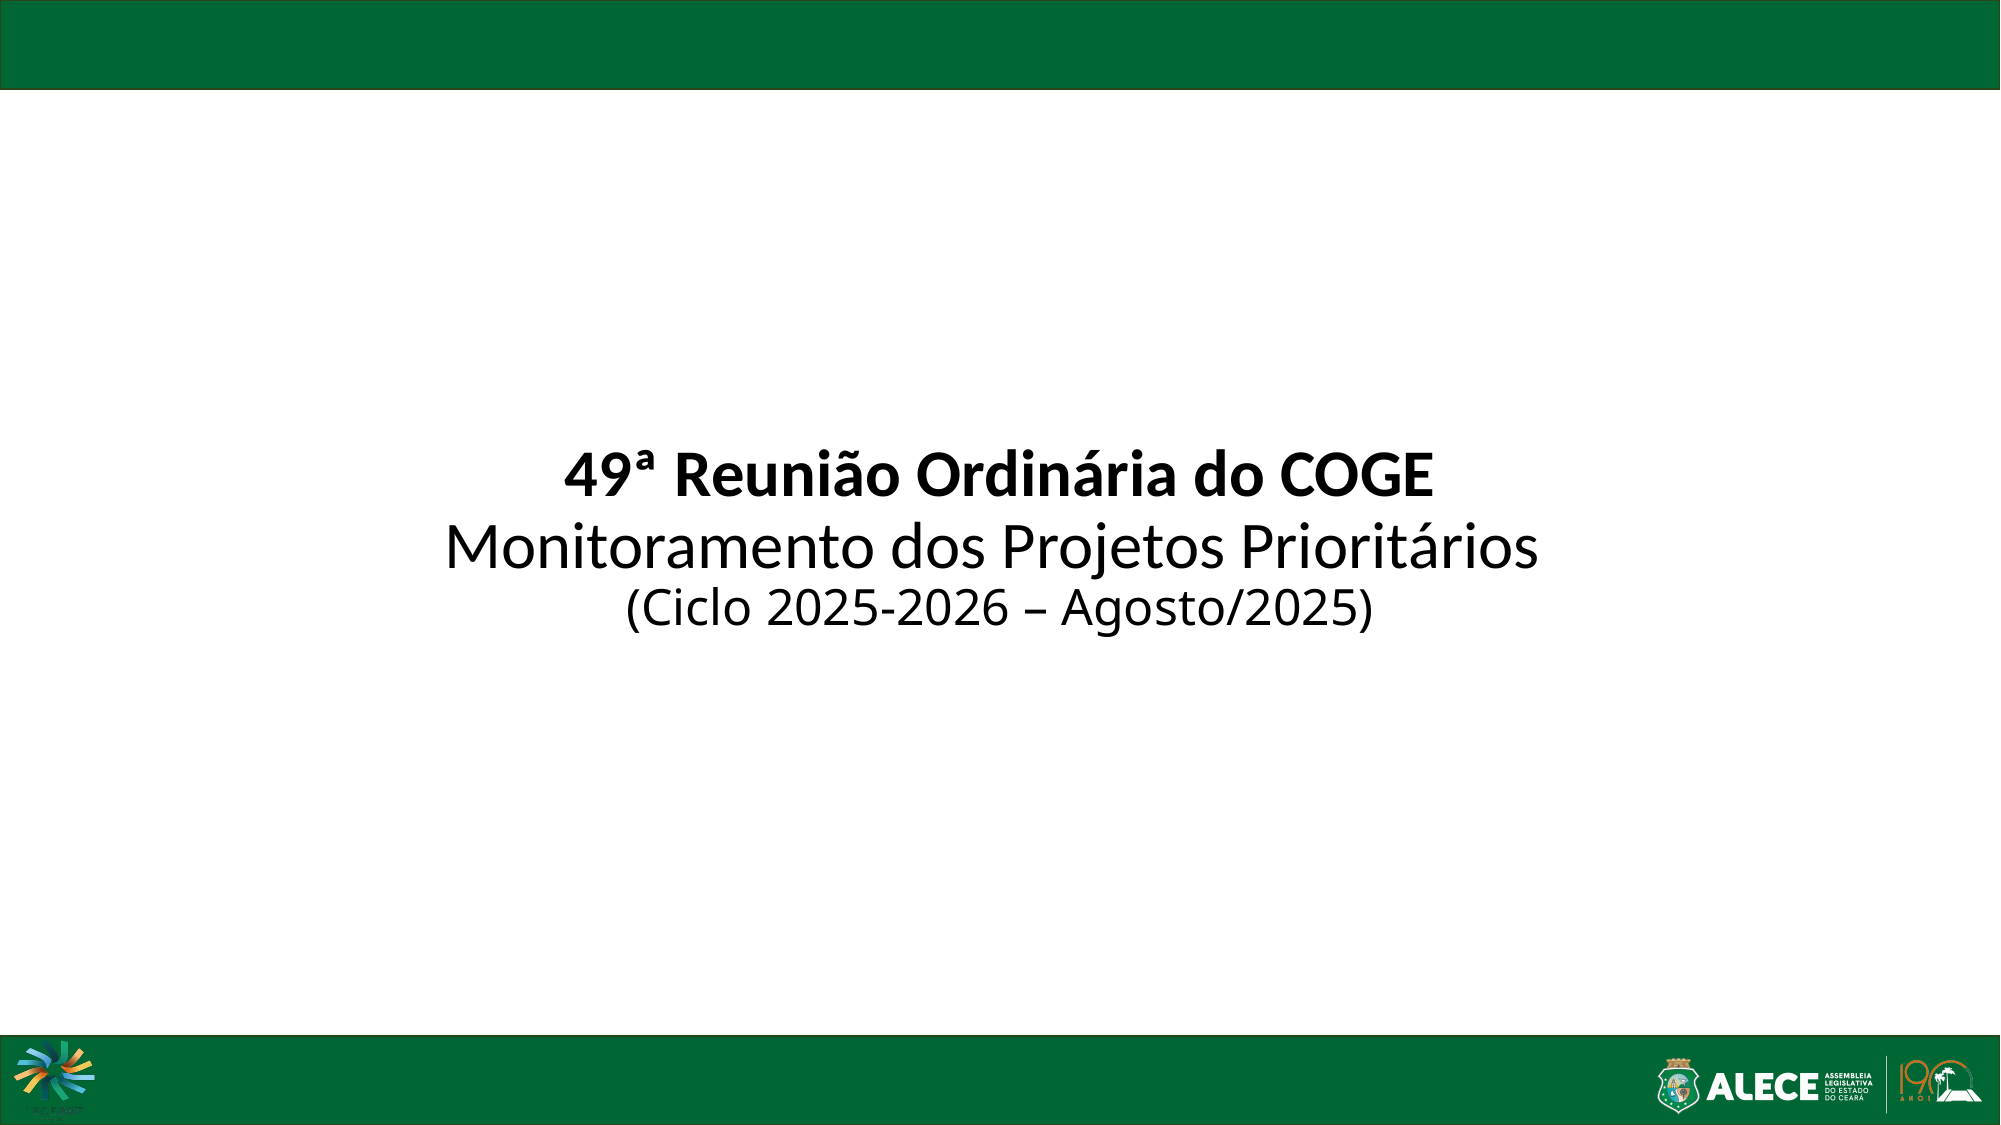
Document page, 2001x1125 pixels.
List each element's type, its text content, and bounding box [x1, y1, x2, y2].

picture [1566, 970, 2000, 1125]
text_box [0, 0, 2000, 89]
title 49ª Reunião Ordinária do COGE Monitoramento dos Projetos Prioritários (Ciclo 2025-2026 – Agosto/2025) [102, 360, 1898, 715]
text_box [0, 1036, 1625, 1125]
